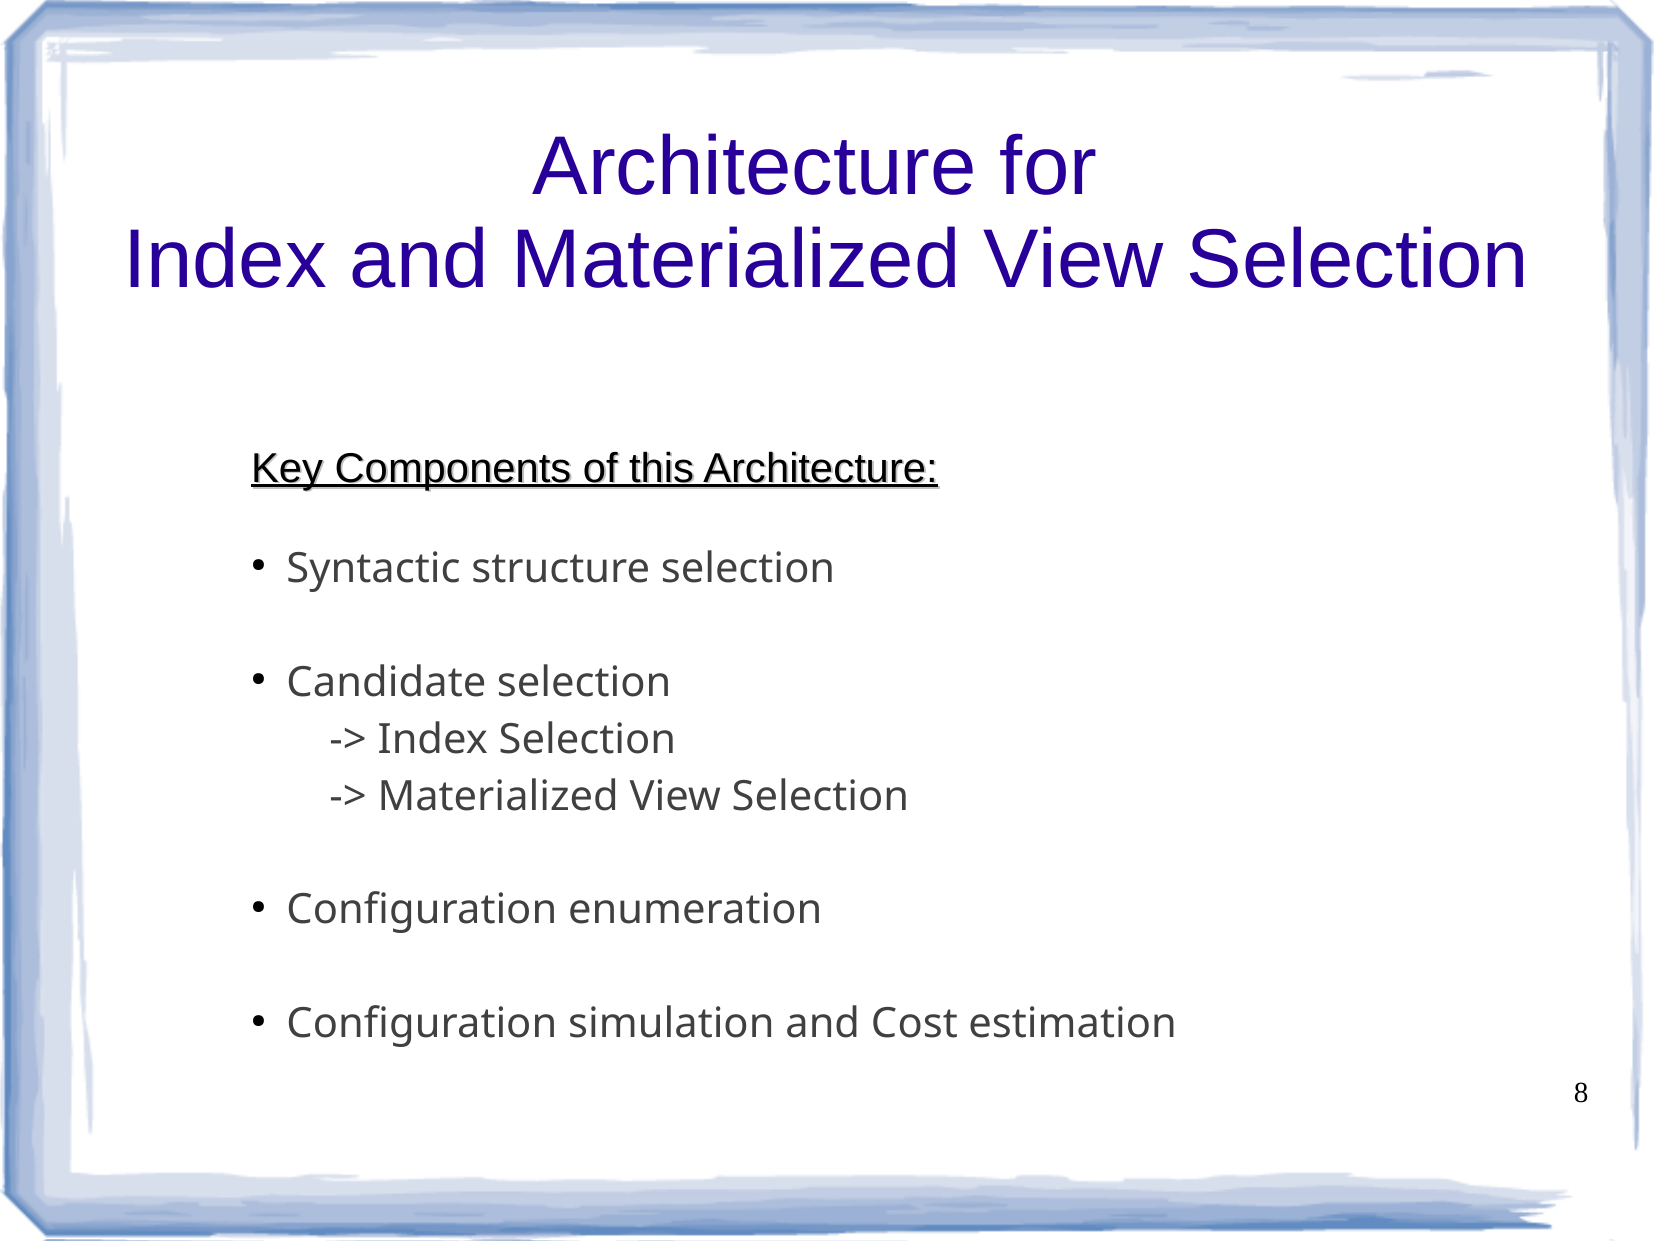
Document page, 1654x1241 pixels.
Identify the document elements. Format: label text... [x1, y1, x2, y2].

title Architecture for Index and Materialized View Selection [82, 108, 1571, 316]
picture [0, 0, 1654, 1241]
text_box Key Components of this Architecture: Syntactic structure selection Candidate selection -> Index Selection -> Materialized View Selection Configuration enumeration Configuration simulation and Cost estimation [236, 437, 1248, 982]
